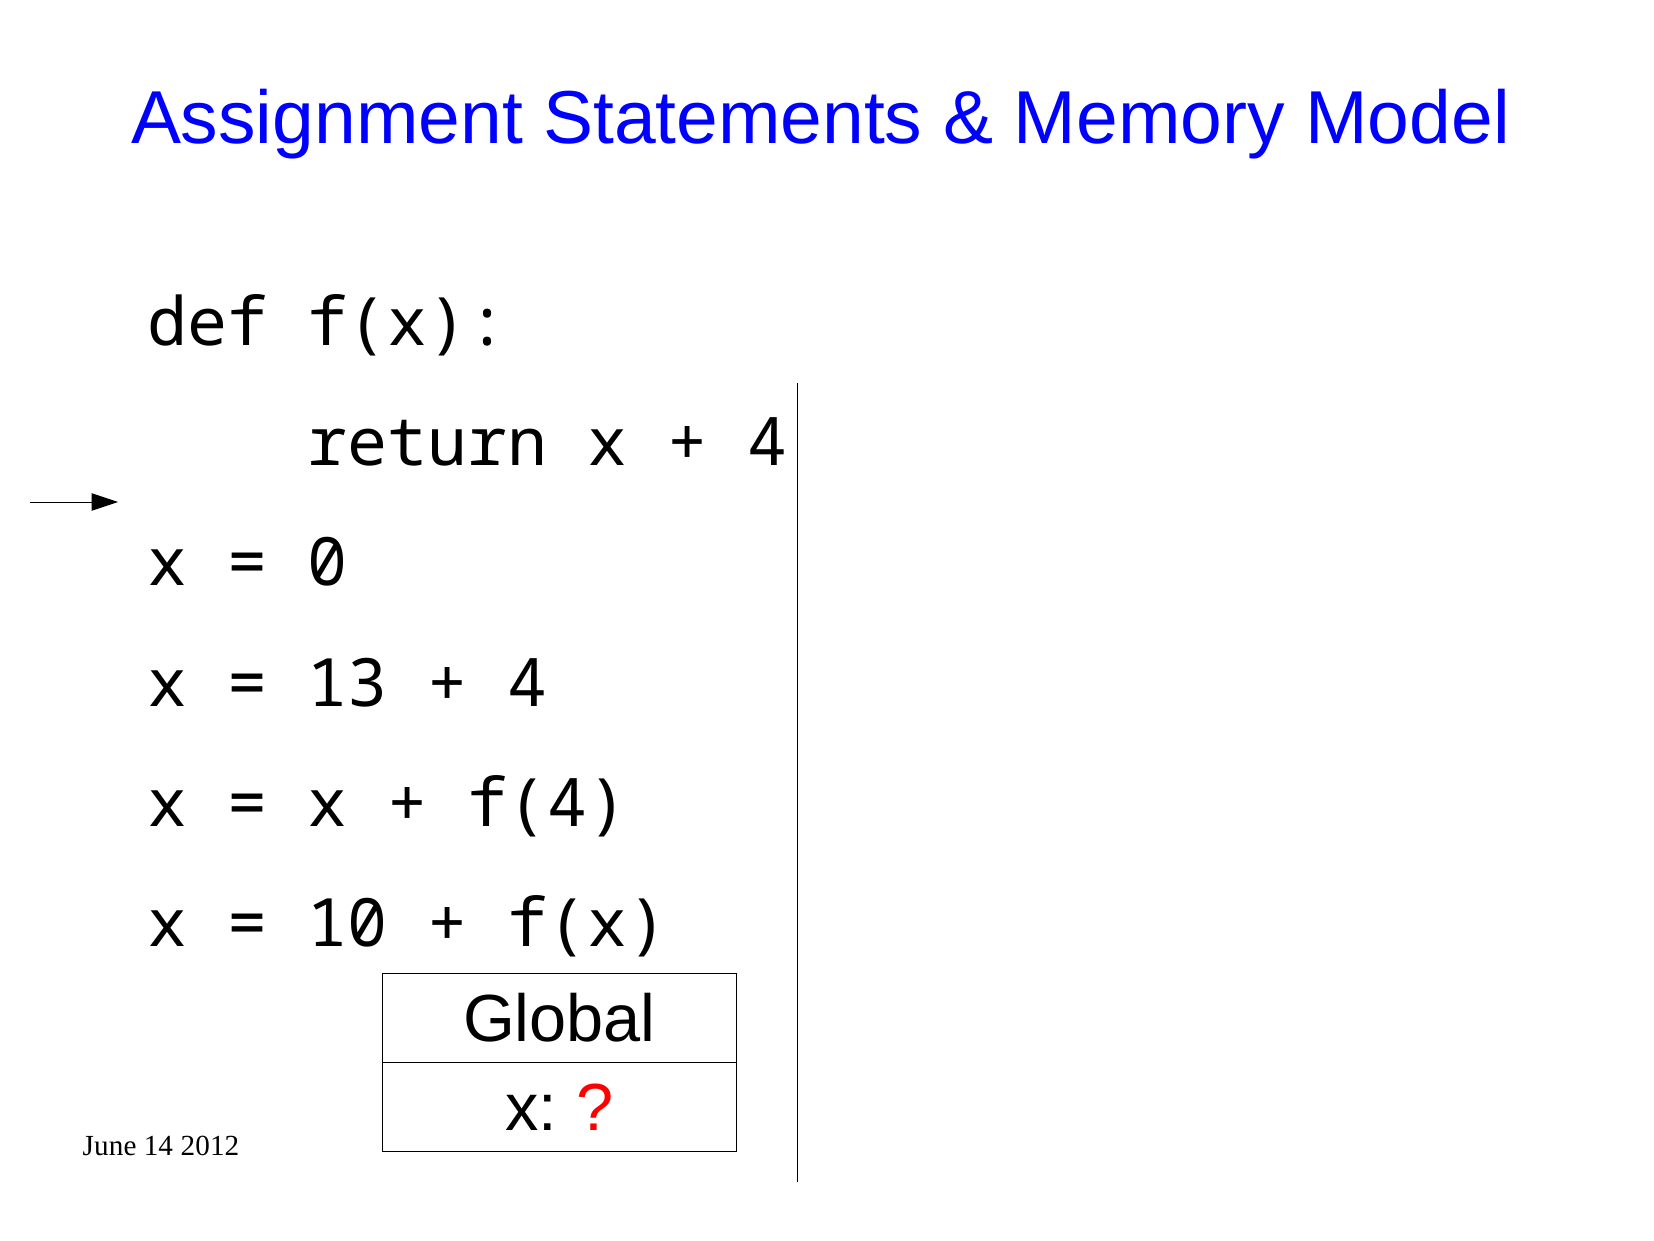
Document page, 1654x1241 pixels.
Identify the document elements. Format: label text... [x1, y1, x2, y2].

text_box Global [382, 973, 737, 1062]
text_box x: ? [382, 1062, 737, 1152]
title Assignment Statements & Memory Model [76, 58, 1565, 178]
list def f(x): return x + 4 x = 0 x = 13 + 4 x = x + f(4) x = 10 + f(x) [76, 274, 1506, 822]
